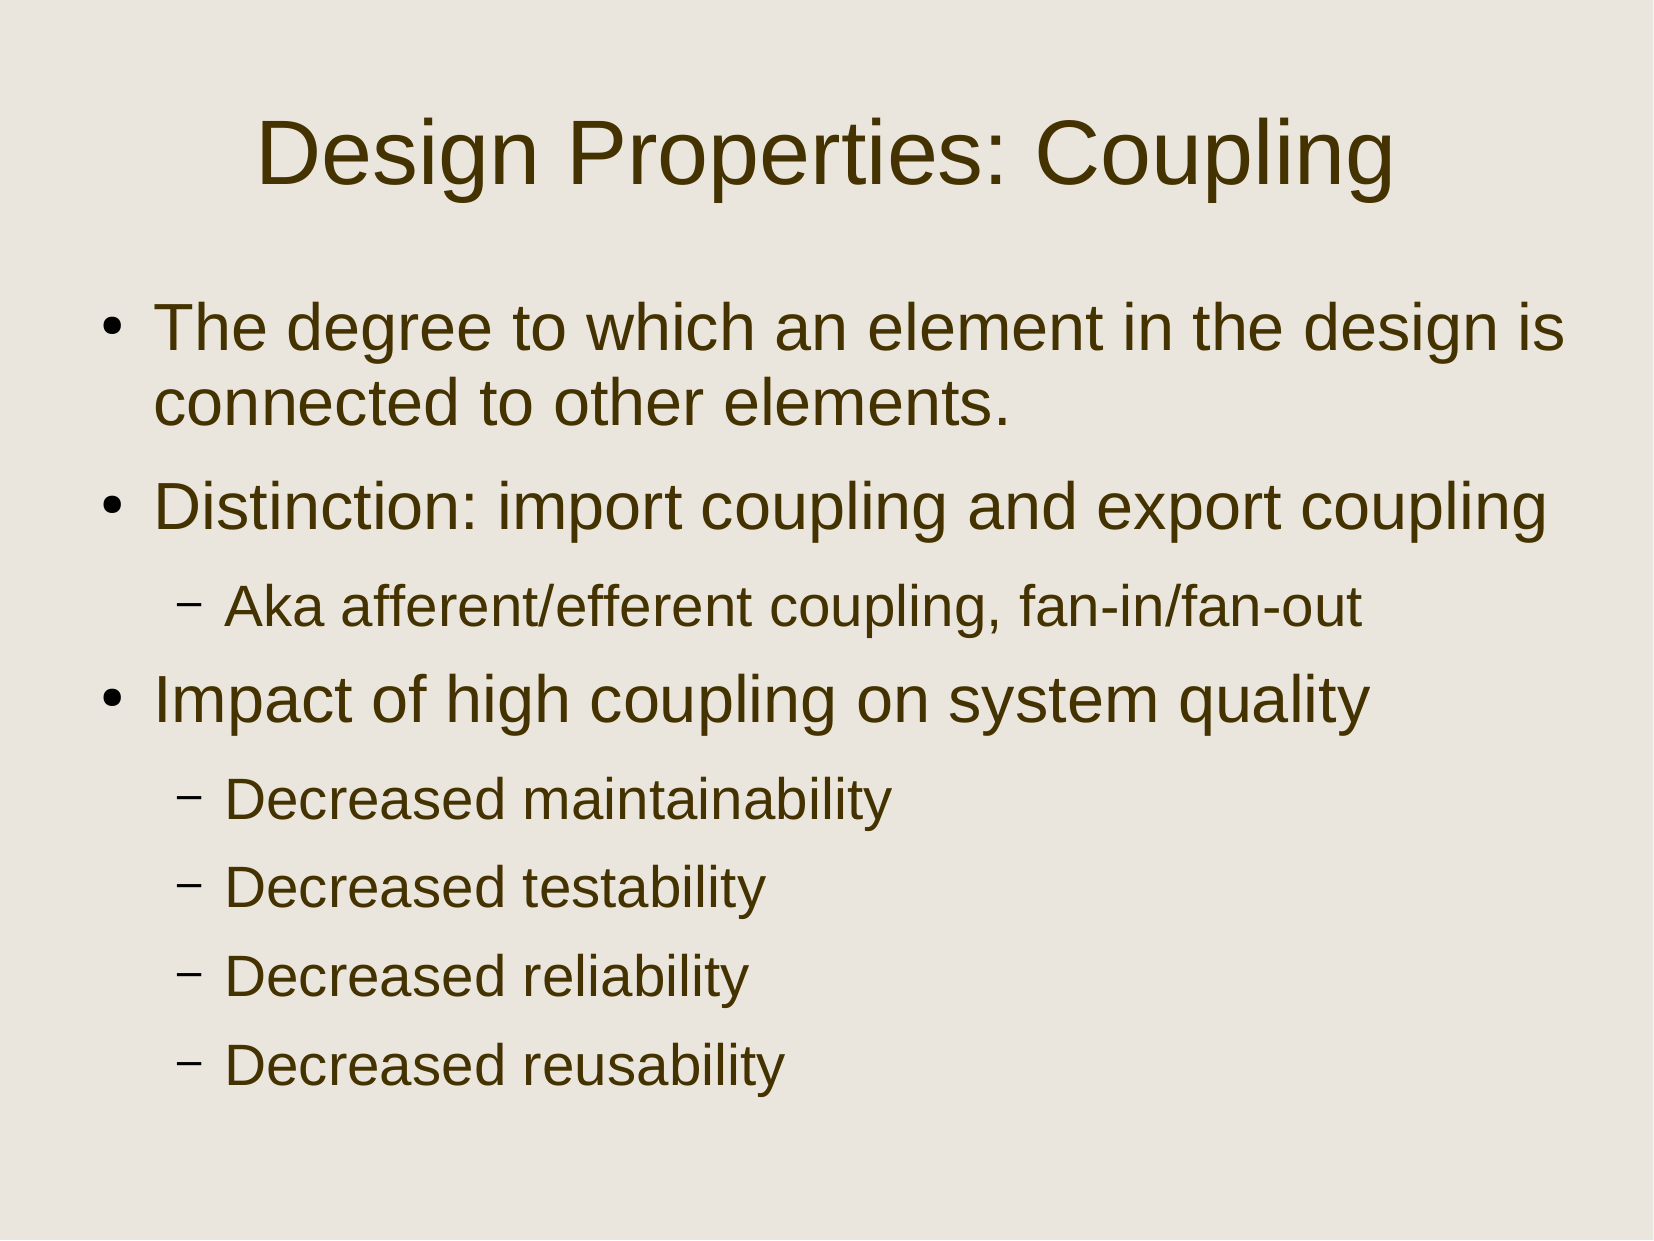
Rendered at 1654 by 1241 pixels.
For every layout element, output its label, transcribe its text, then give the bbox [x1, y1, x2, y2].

title Design Properties: Coupling [82, 49, 1571, 257]
list The degree to which an element in the design is connected to other elements. Distinction: import coupling and export coupling Aka afferent/efferent coupling, fan-in/fan-out Impact of high coupling on system quality Decreased maintainability Decreased testability Decreased reliability Decreased reusability [82, 290, 1571, 1109]
